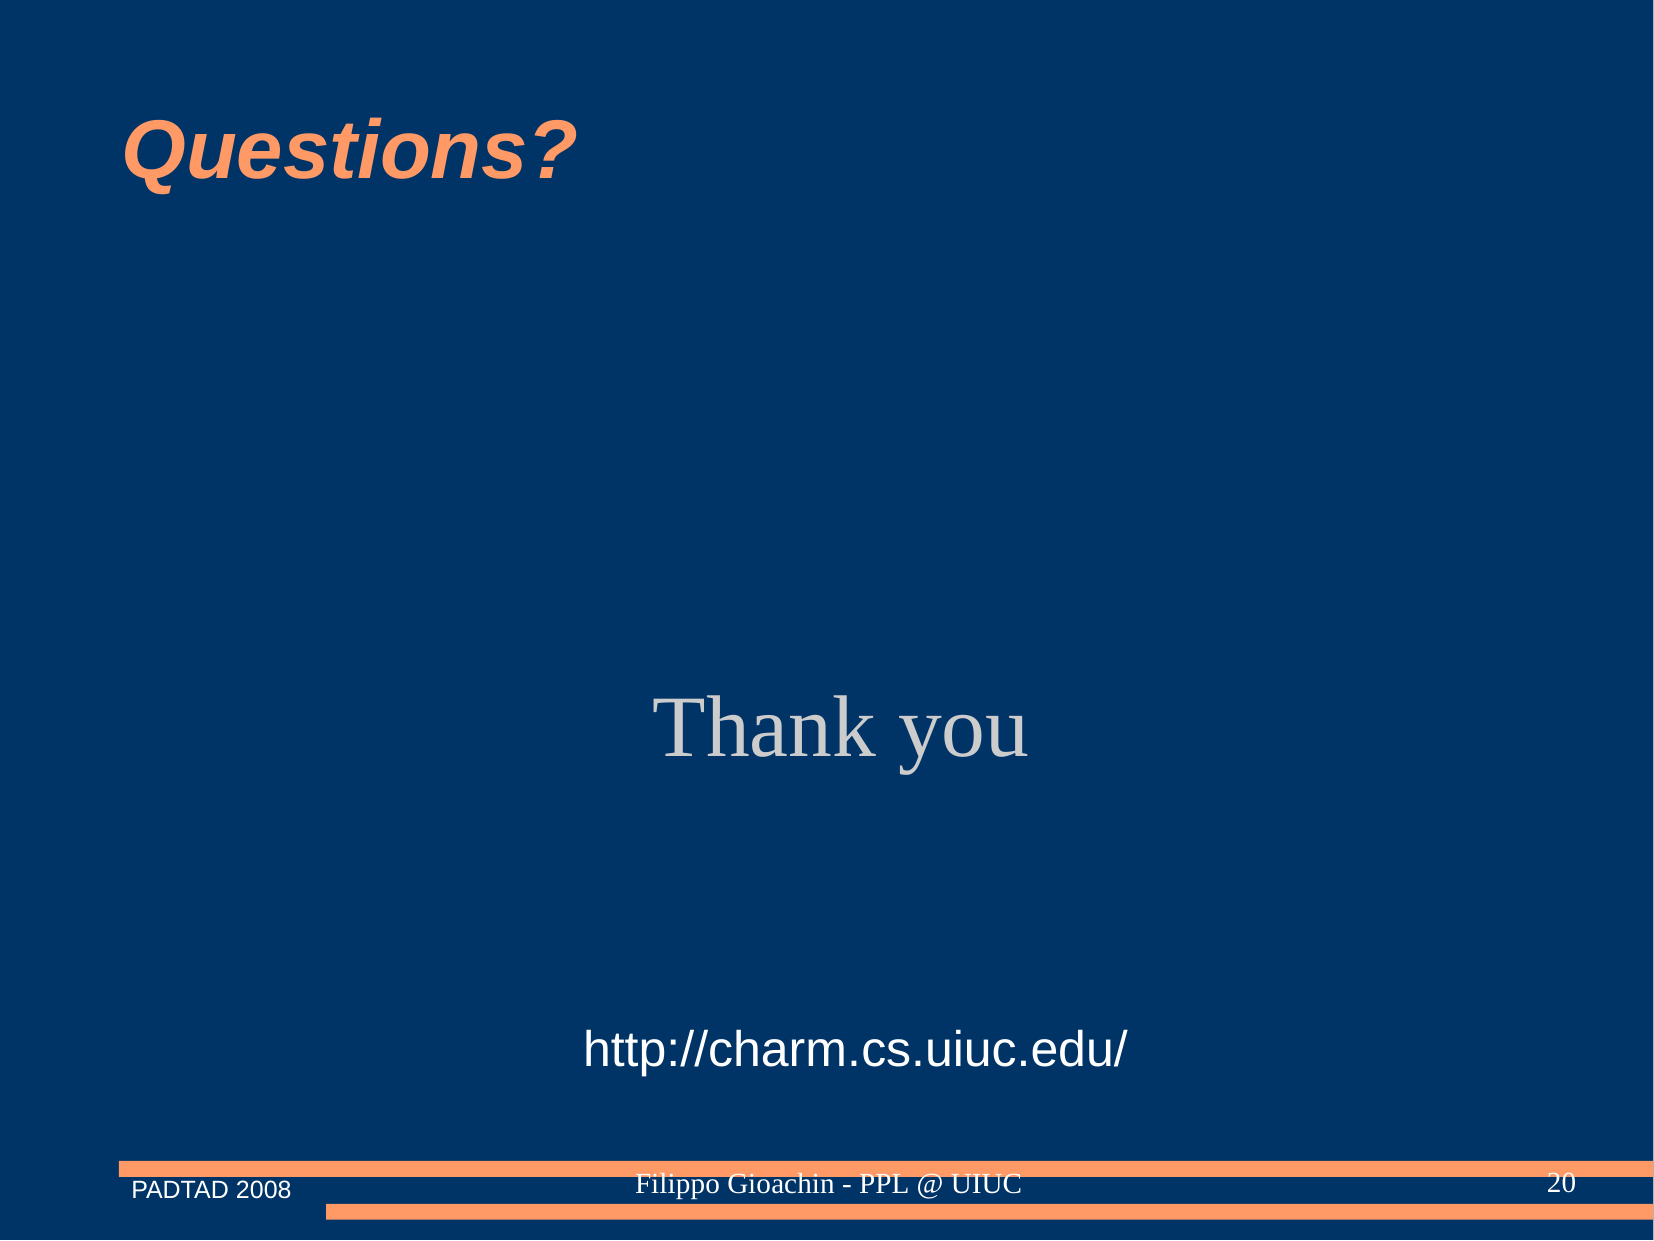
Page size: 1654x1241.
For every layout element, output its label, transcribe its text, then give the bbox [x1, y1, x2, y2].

subtitle Thank you [121, 322, 1561, 1133]
text_box http://charm.cs.uiuc.edu/ [568, 1013, 1144, 1103]
title Questions? [121, 46, 1534, 254]
